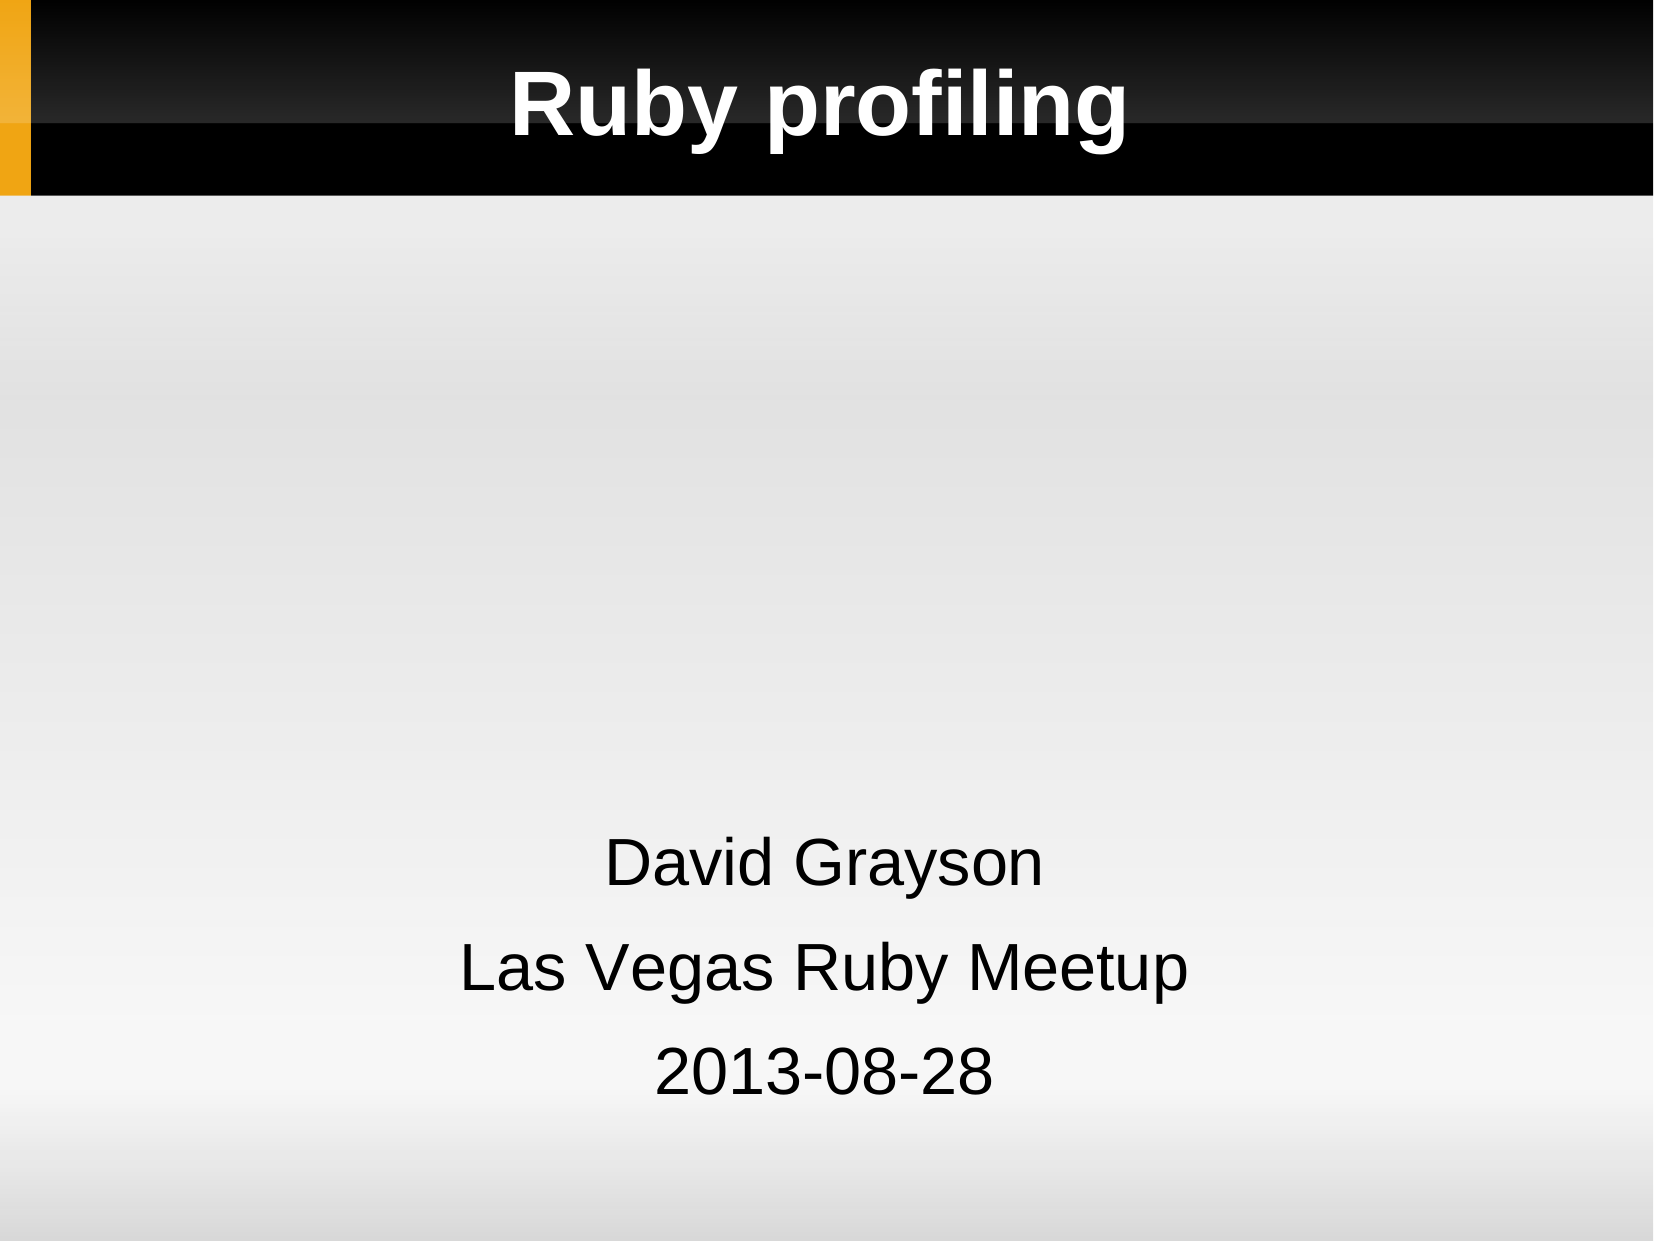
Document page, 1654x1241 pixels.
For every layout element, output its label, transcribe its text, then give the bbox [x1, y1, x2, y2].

picture [0, 0, 1654, 1241]
title Ruby profiling [76, 0, 1565, 208]
list David Grayson Las Vegas Ruby Meetup 2013-08-28 [37, 825, 1612, 1201]
